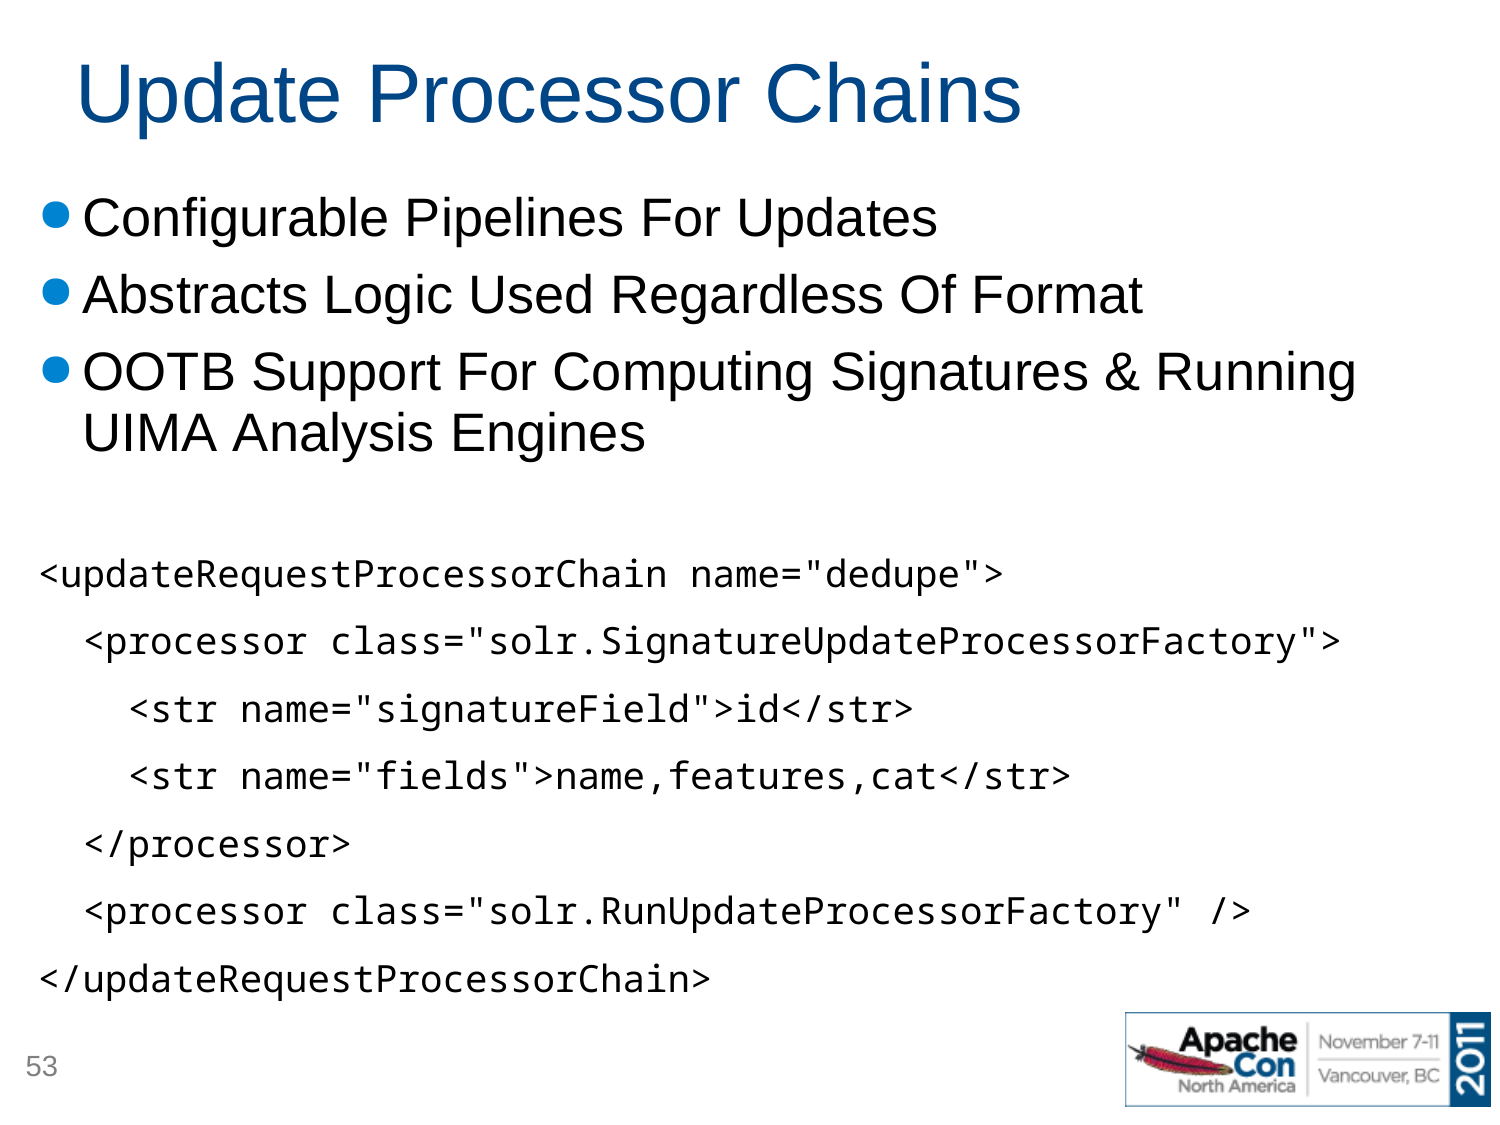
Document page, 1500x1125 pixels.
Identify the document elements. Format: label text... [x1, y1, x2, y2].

list Configurable Pipelines For Updates Abstracts Logic Used Regardless Of Format OOTB Support For Computing Signatures & Running UIMA Analysis Engines <updateRequestProcessorChain name="dedupe"> <processor class="solr.SignatureUpdateProcessorFactory"> <str name="signatureField">id</str> <str name="fields">name,features,cat</str> </processor> <processor class="solr.RunUpdateProcessorFactory" /> </updateRequestProcessorChain> [37, 187, 1463, 991]
picture [1125, 1012, 1491, 1107]
title Update Processor Chains [75, 7, 1425, 181]
